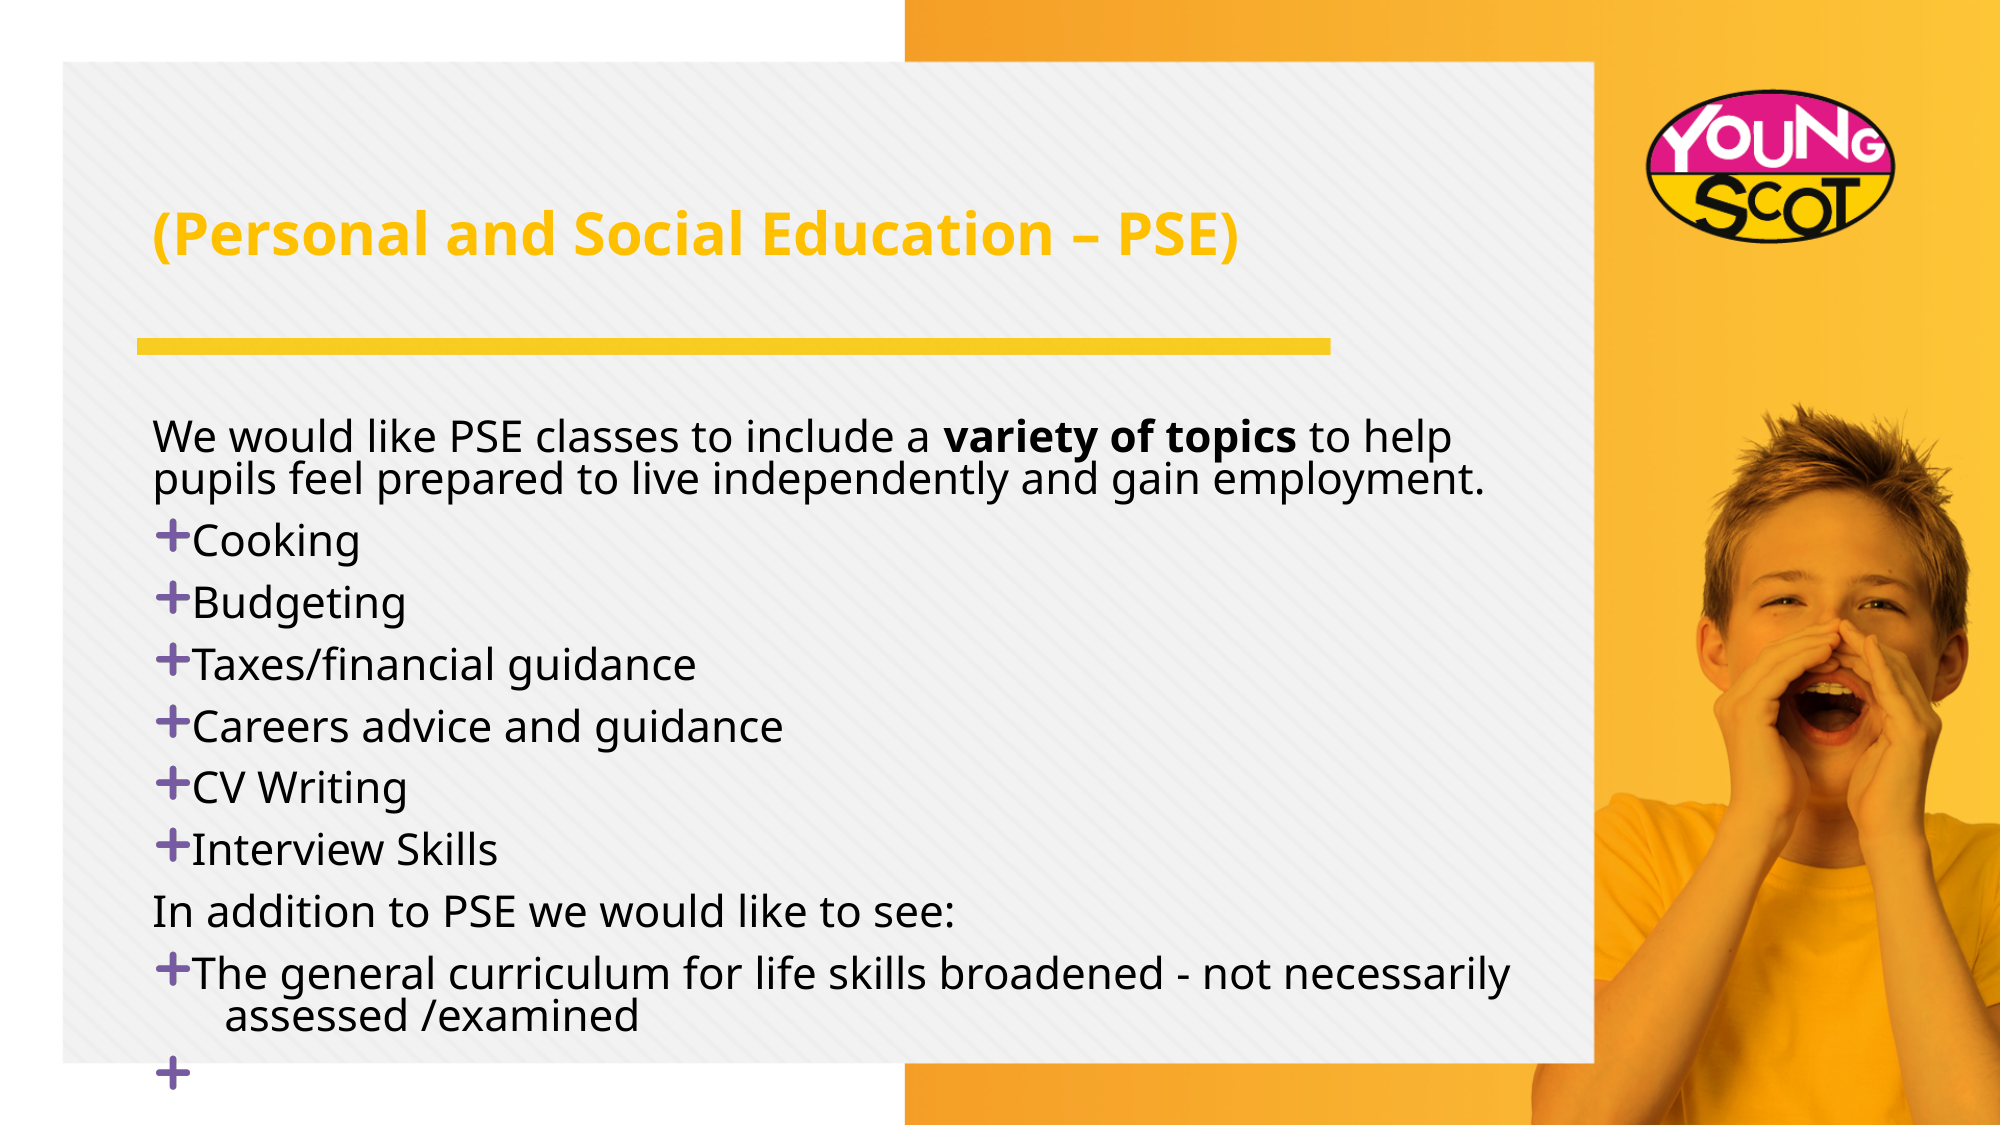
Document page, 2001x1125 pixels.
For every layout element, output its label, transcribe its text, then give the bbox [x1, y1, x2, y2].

list We would like PSE classes to include a variety of topics to help pupils feel prepared to live independently and gain employment. Cooking Budgeting Taxes/financial guidance Careers advice and guidance CV Writing Interview Skills In addition to PSE we would like to see: The general curriculum for life skills broadened - not necessarily assessed /examined [137, 411, 1536, 1054]
title (Personal and Social Education – PSE) [137, 165, 1327, 383]
